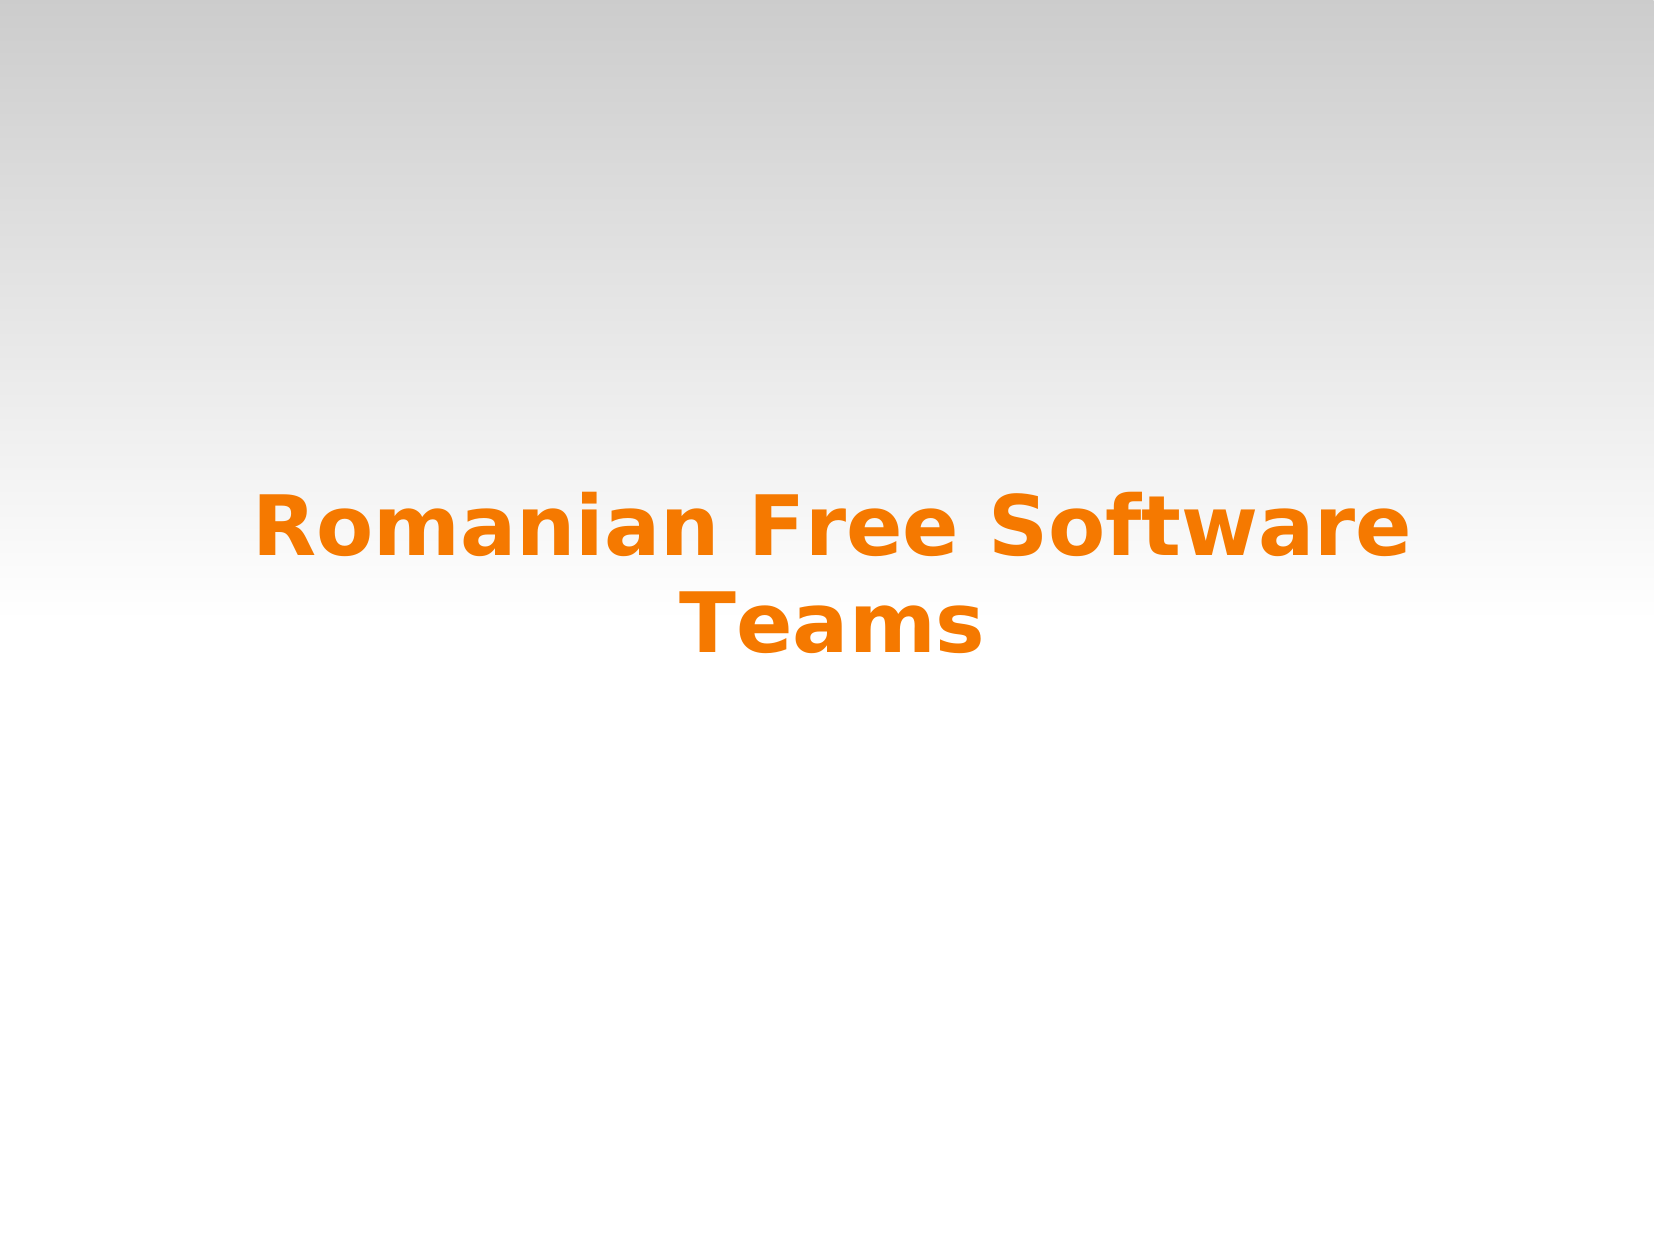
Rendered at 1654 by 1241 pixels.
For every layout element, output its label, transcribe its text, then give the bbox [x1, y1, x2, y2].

title Romanian Free Software Teams [88, 472, 1577, 680]
